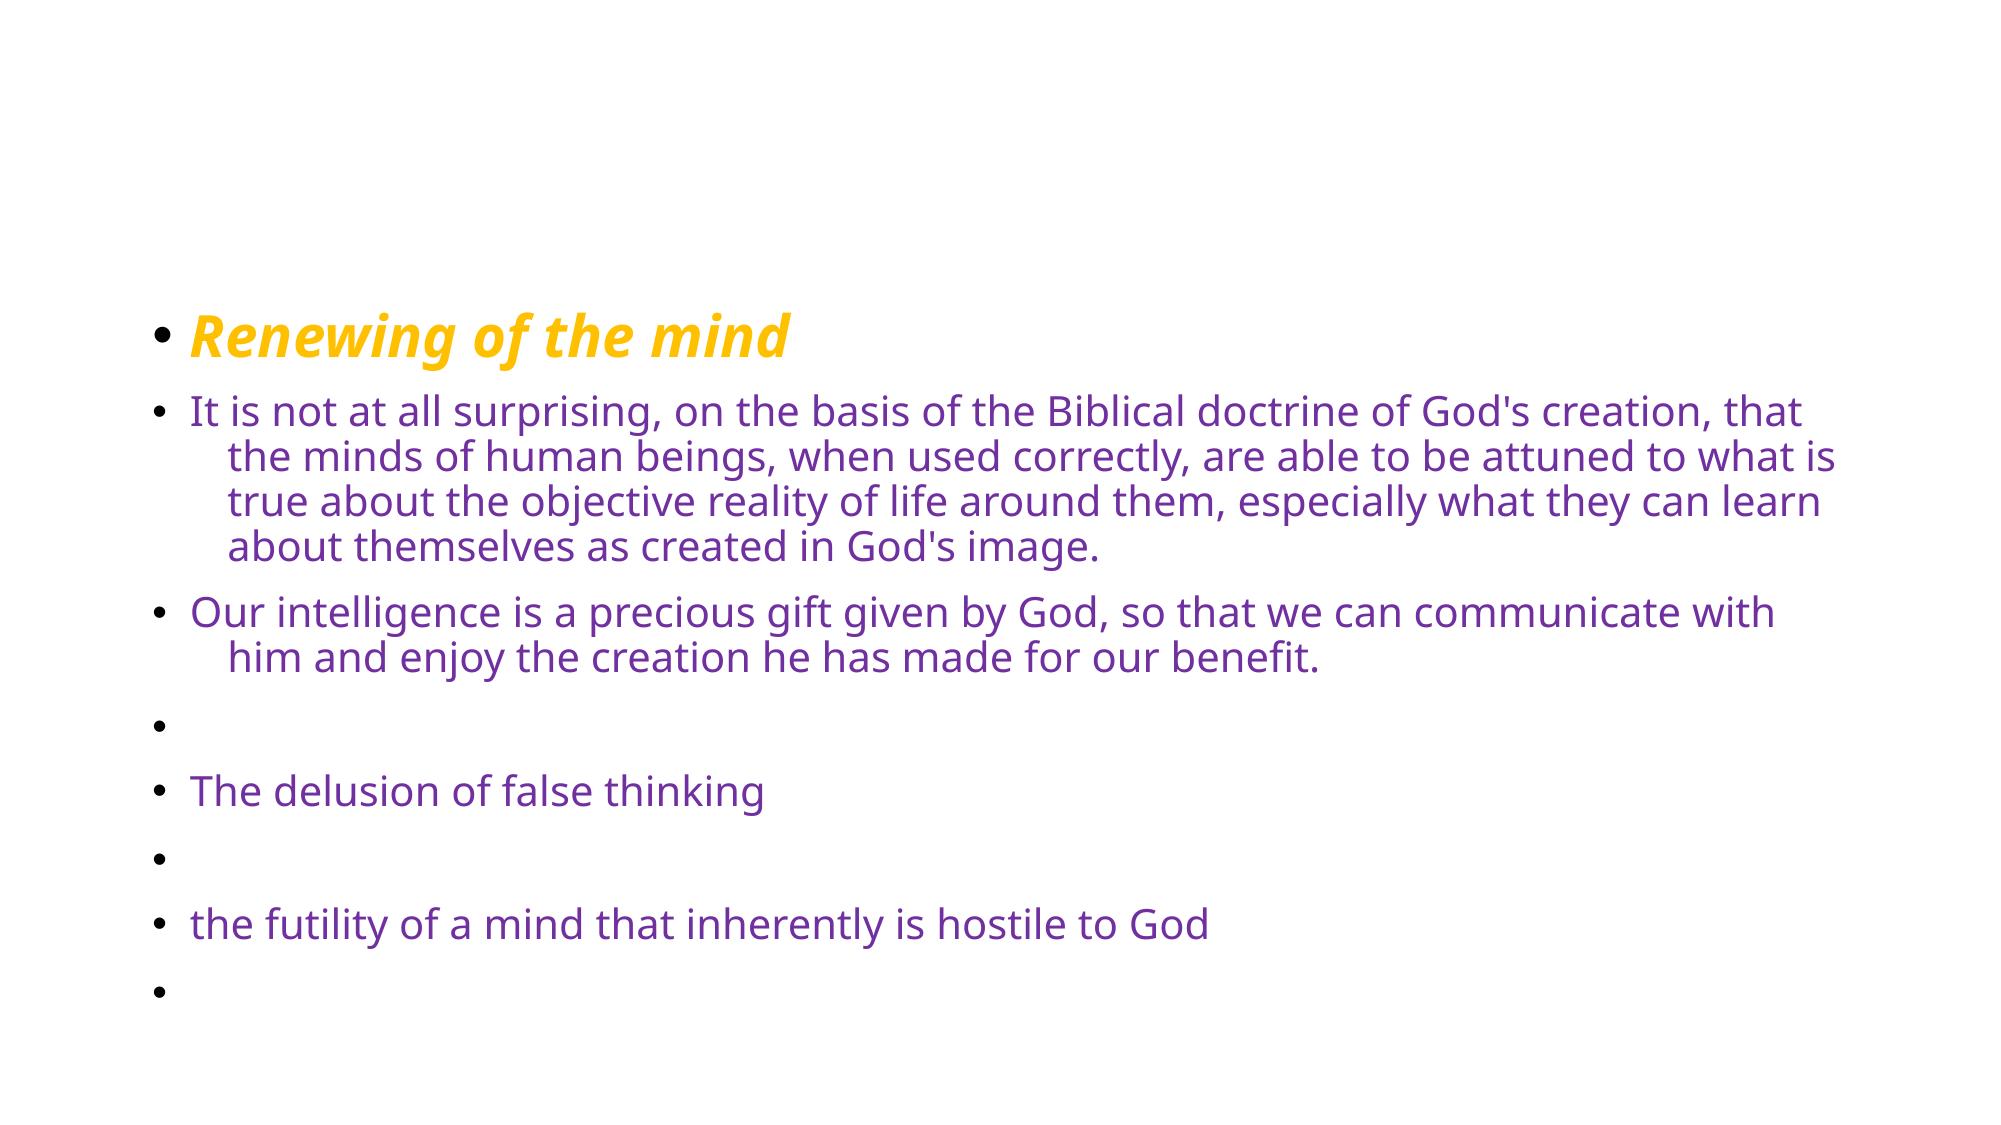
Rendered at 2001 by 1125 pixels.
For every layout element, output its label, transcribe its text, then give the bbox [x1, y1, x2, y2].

list Renewing of the mind It is not at all surprising, on the basis of the Biblical doctrine of God's creation, that the minds of human beings, when used correctly, are able to be attuned to what is true about the objective reality of life around them, especially what they can learn about themselves as created in God's image. Our intelligence is a precious gift given by God, so that we can communicate with him and enjoy the creation he has made for our benefit. The delusion of false thinking the futility of a mind that inherently is hostile to God [137, 299, 1863, 1014]
